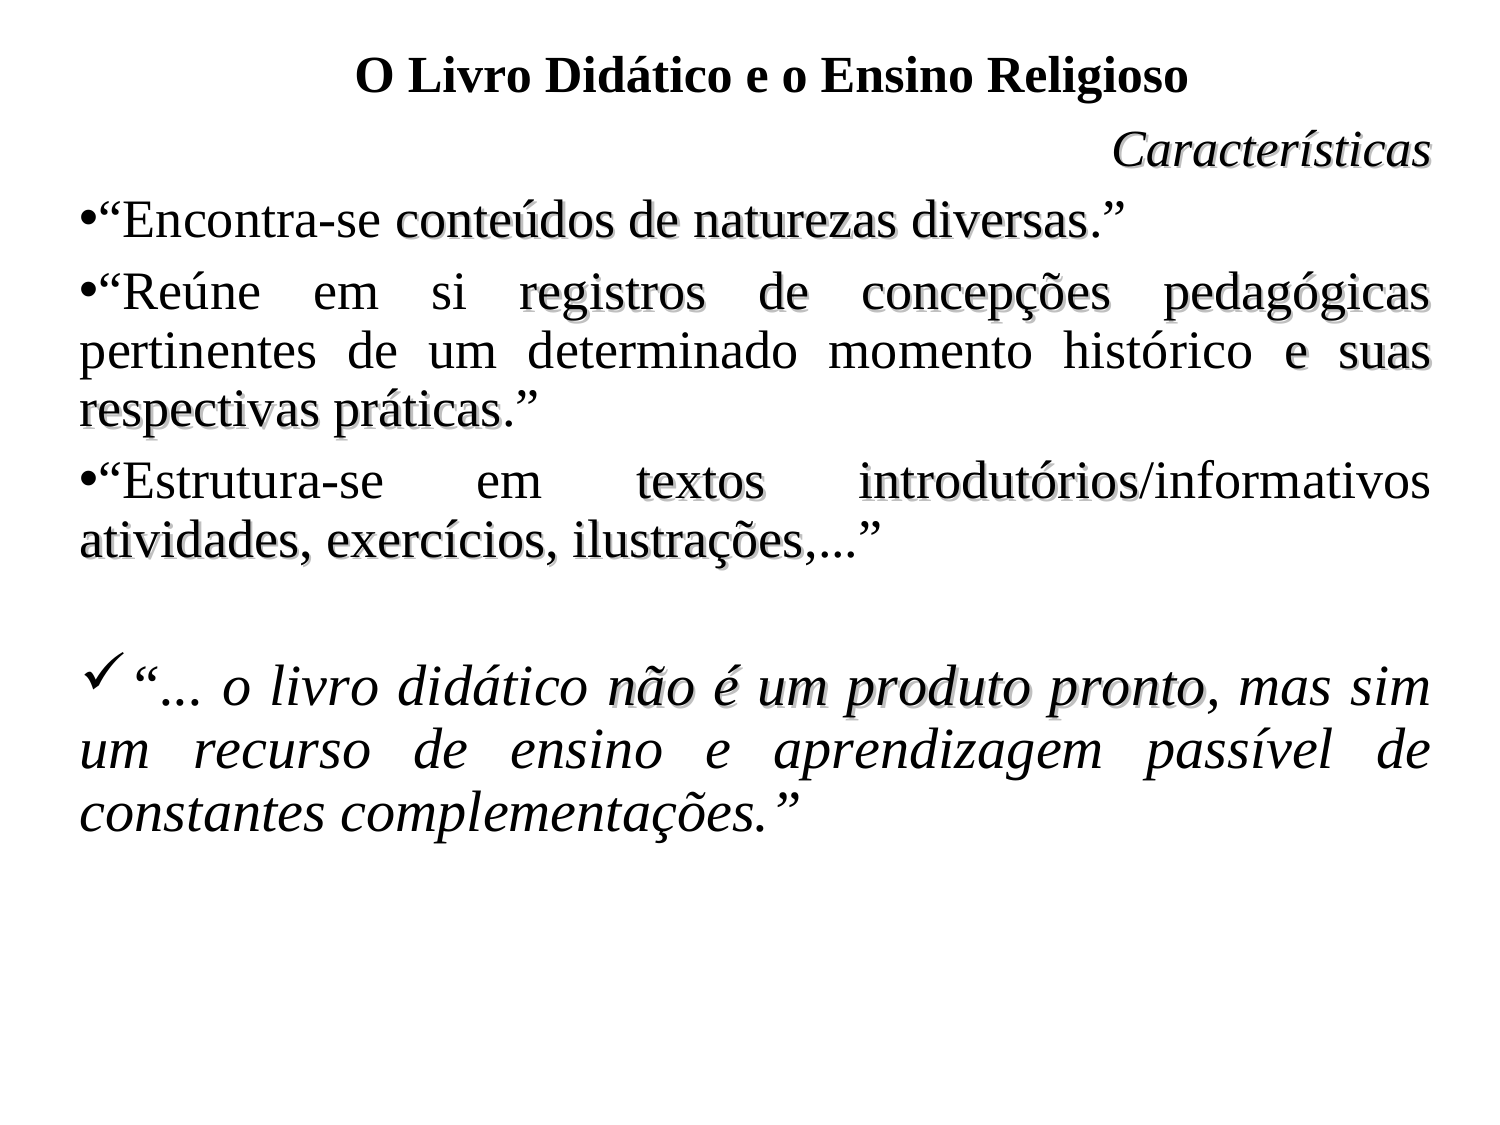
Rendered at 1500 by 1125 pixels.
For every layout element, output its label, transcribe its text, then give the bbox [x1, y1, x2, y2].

title O Livro Didático e o Ensino Religioso [112, 31, 1432, 112]
list Características “Encontra-se conteúdos de naturezas diversas.” “Reúne em si registros de concepções pedagógicas pertinentes de um determinado momento histórico e suas respectivas práticas.” “Estrutura-se em textos introdutórios/informativos atividades, exercícios, ilustrações,...” “... o livro didático não é um produto pronto, mas sim um recurso de ensino e aprendizagem passível de constantes complementações.” [64, 113, 1447, 1012]
